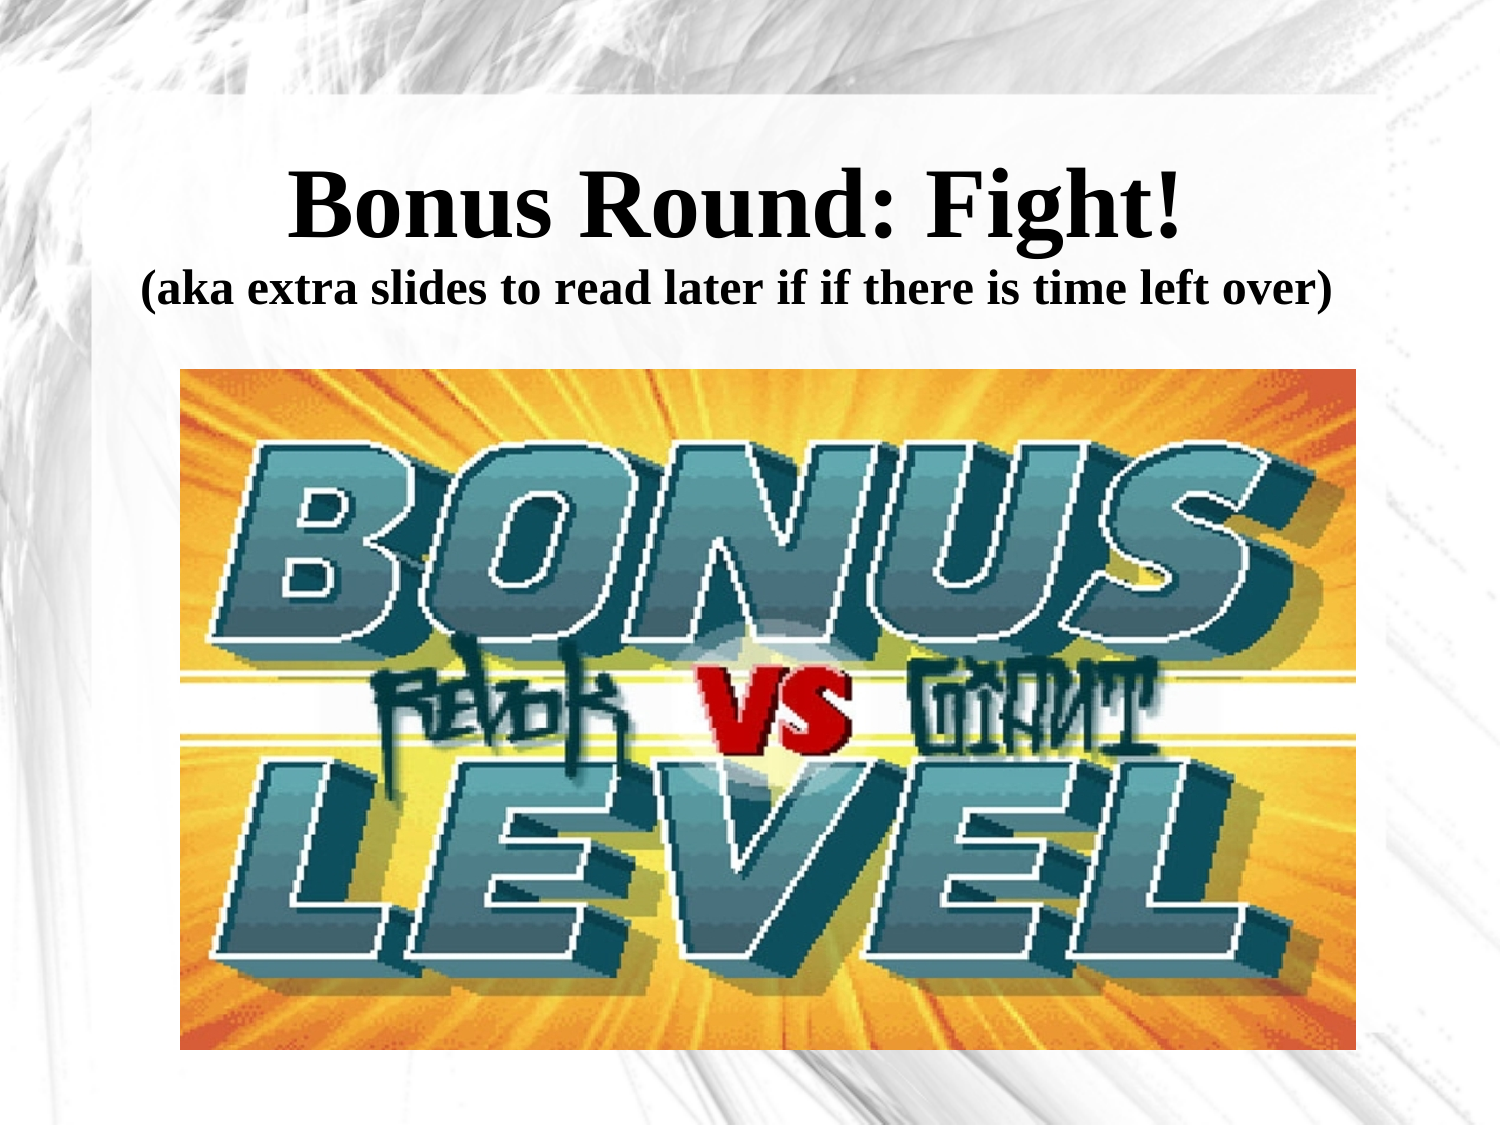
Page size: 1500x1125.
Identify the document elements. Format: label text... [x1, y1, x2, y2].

title Bonus Round: Fight! (aka extra slides to read later if if there is time left over) [123, 148, 1351, 315]
picture [0, 0, 1500, 1125]
